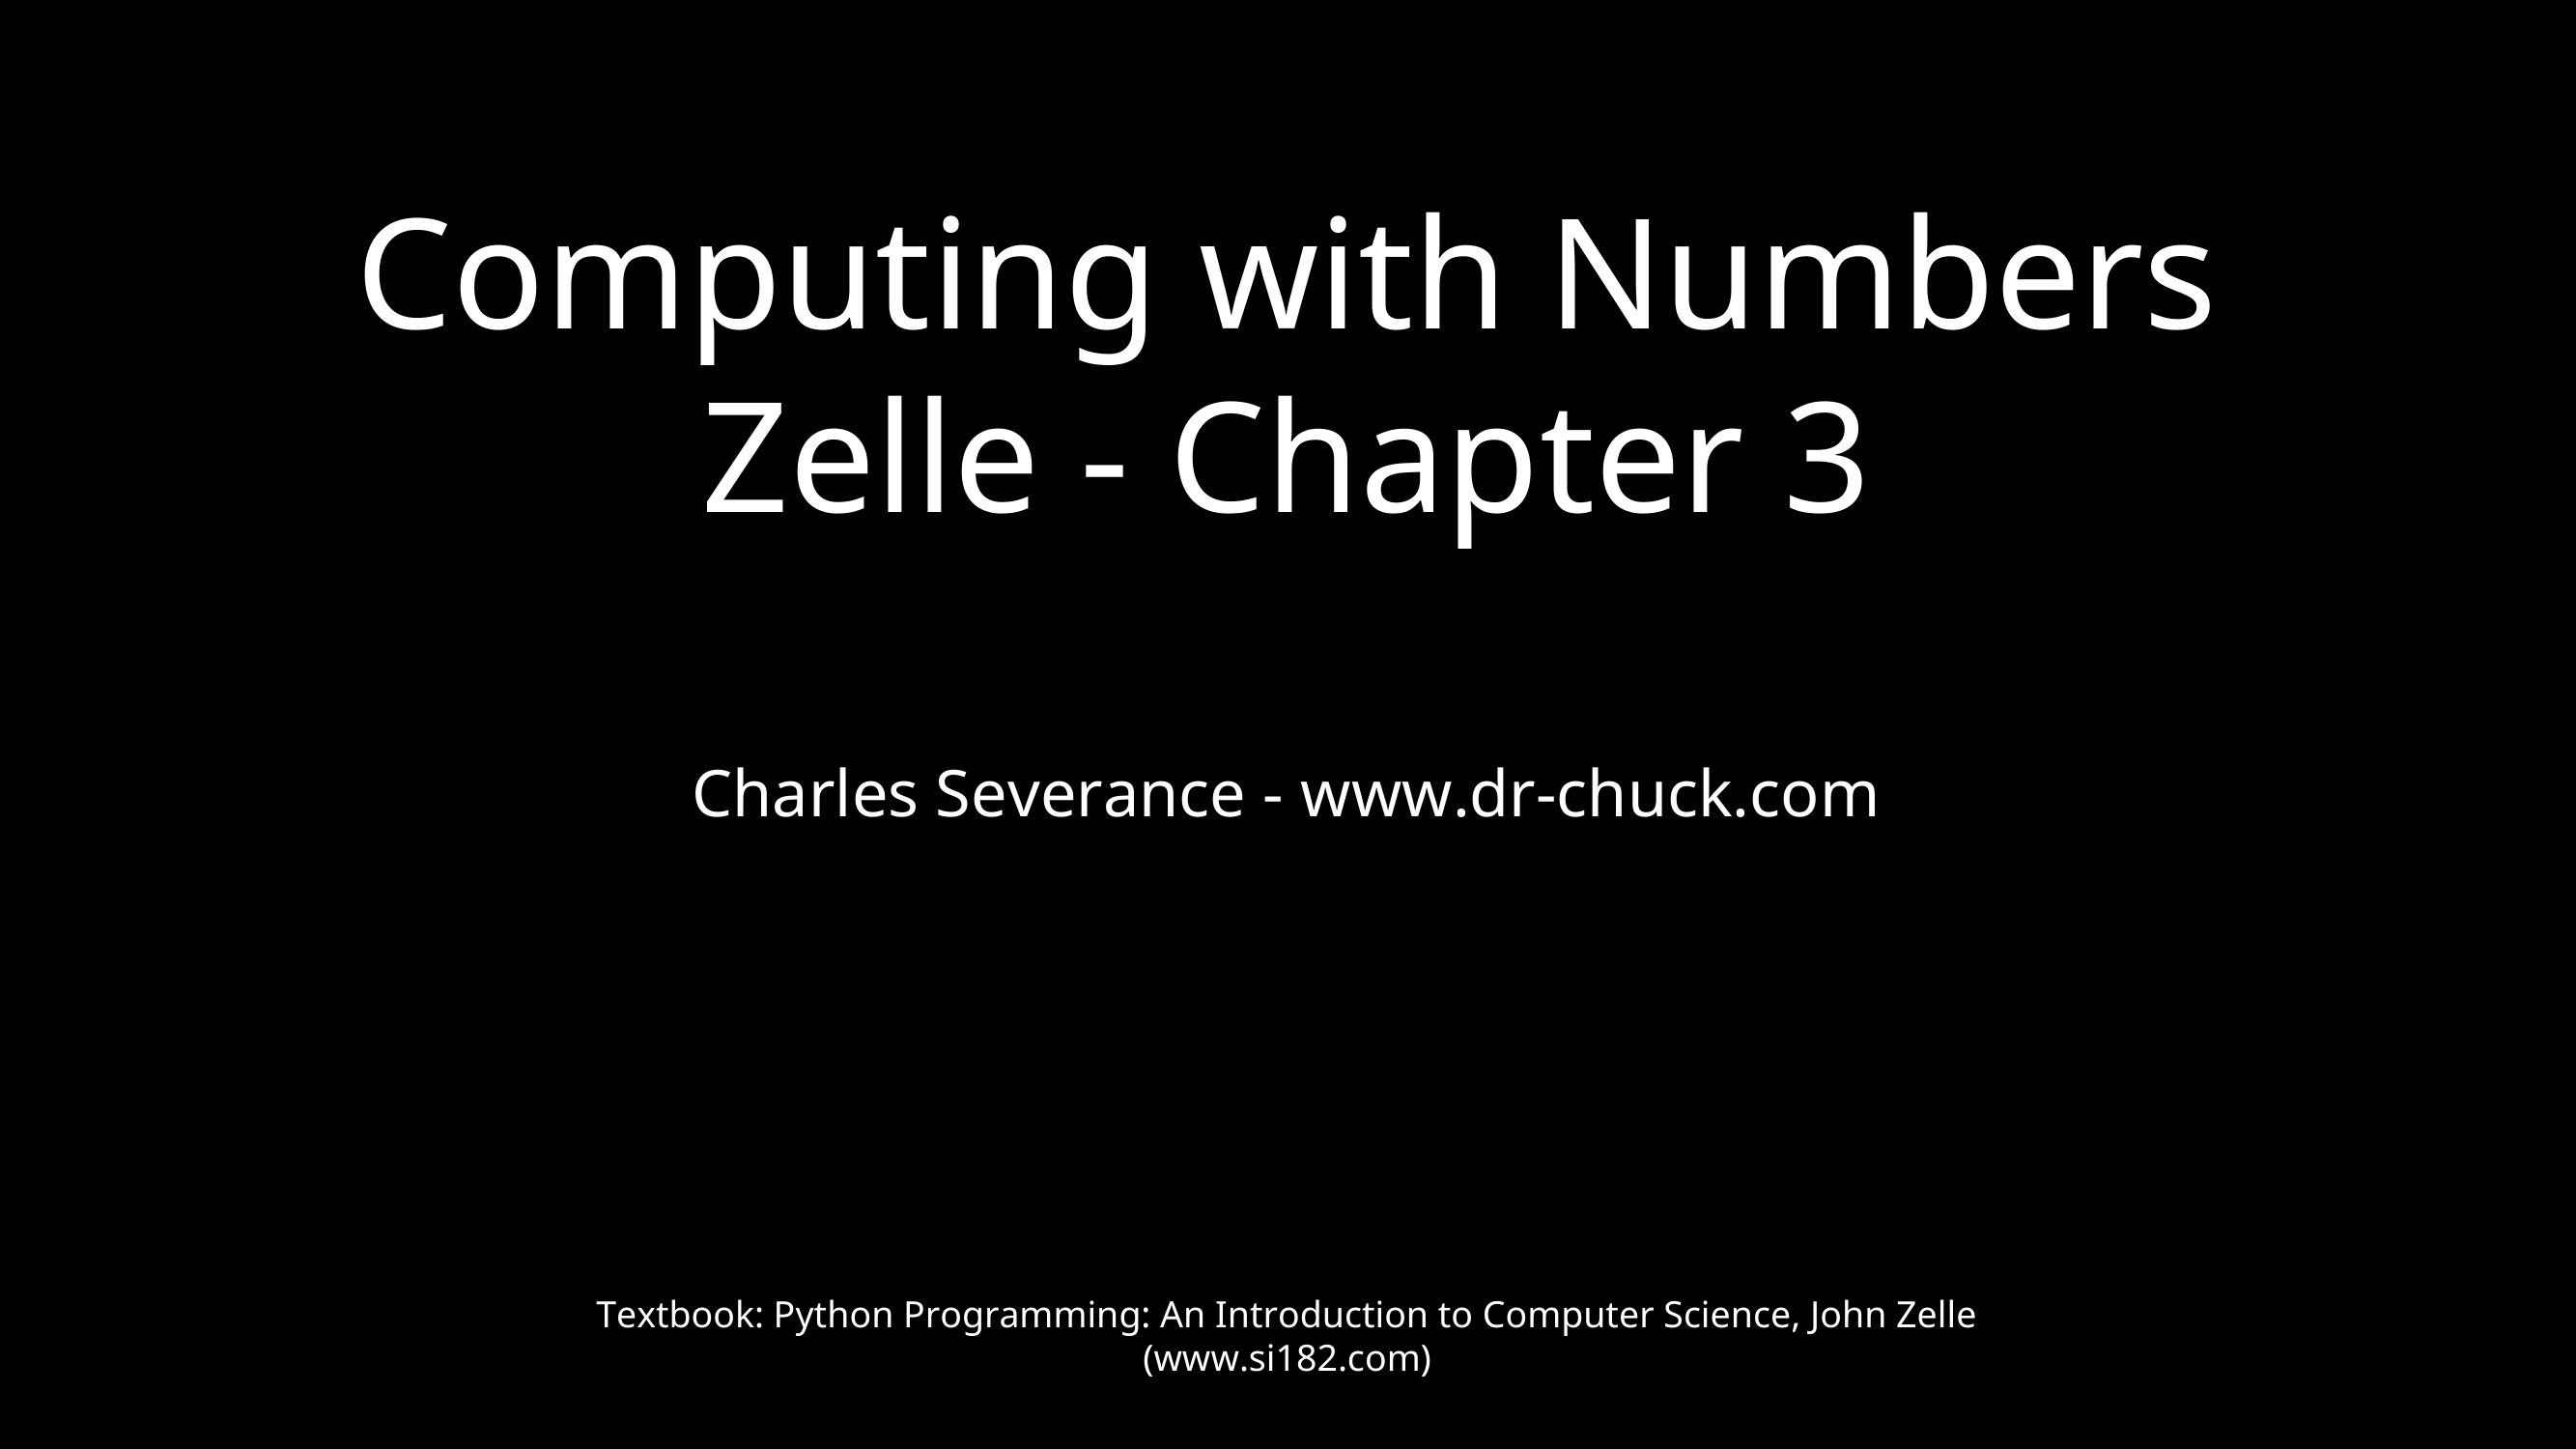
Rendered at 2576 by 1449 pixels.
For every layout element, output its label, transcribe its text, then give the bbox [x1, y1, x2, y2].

text_box Textbook: Python Programming: An Introduction to Computer Science, John Zelle (www.si182.com) [518, 1306, 2056, 1365]
title Computing with Numbers Zelle - Chapter 3 [183, 169, 2392, 733]
list Charles Severance - www.dr-chuck.com [183, 746, 2392, 914]
